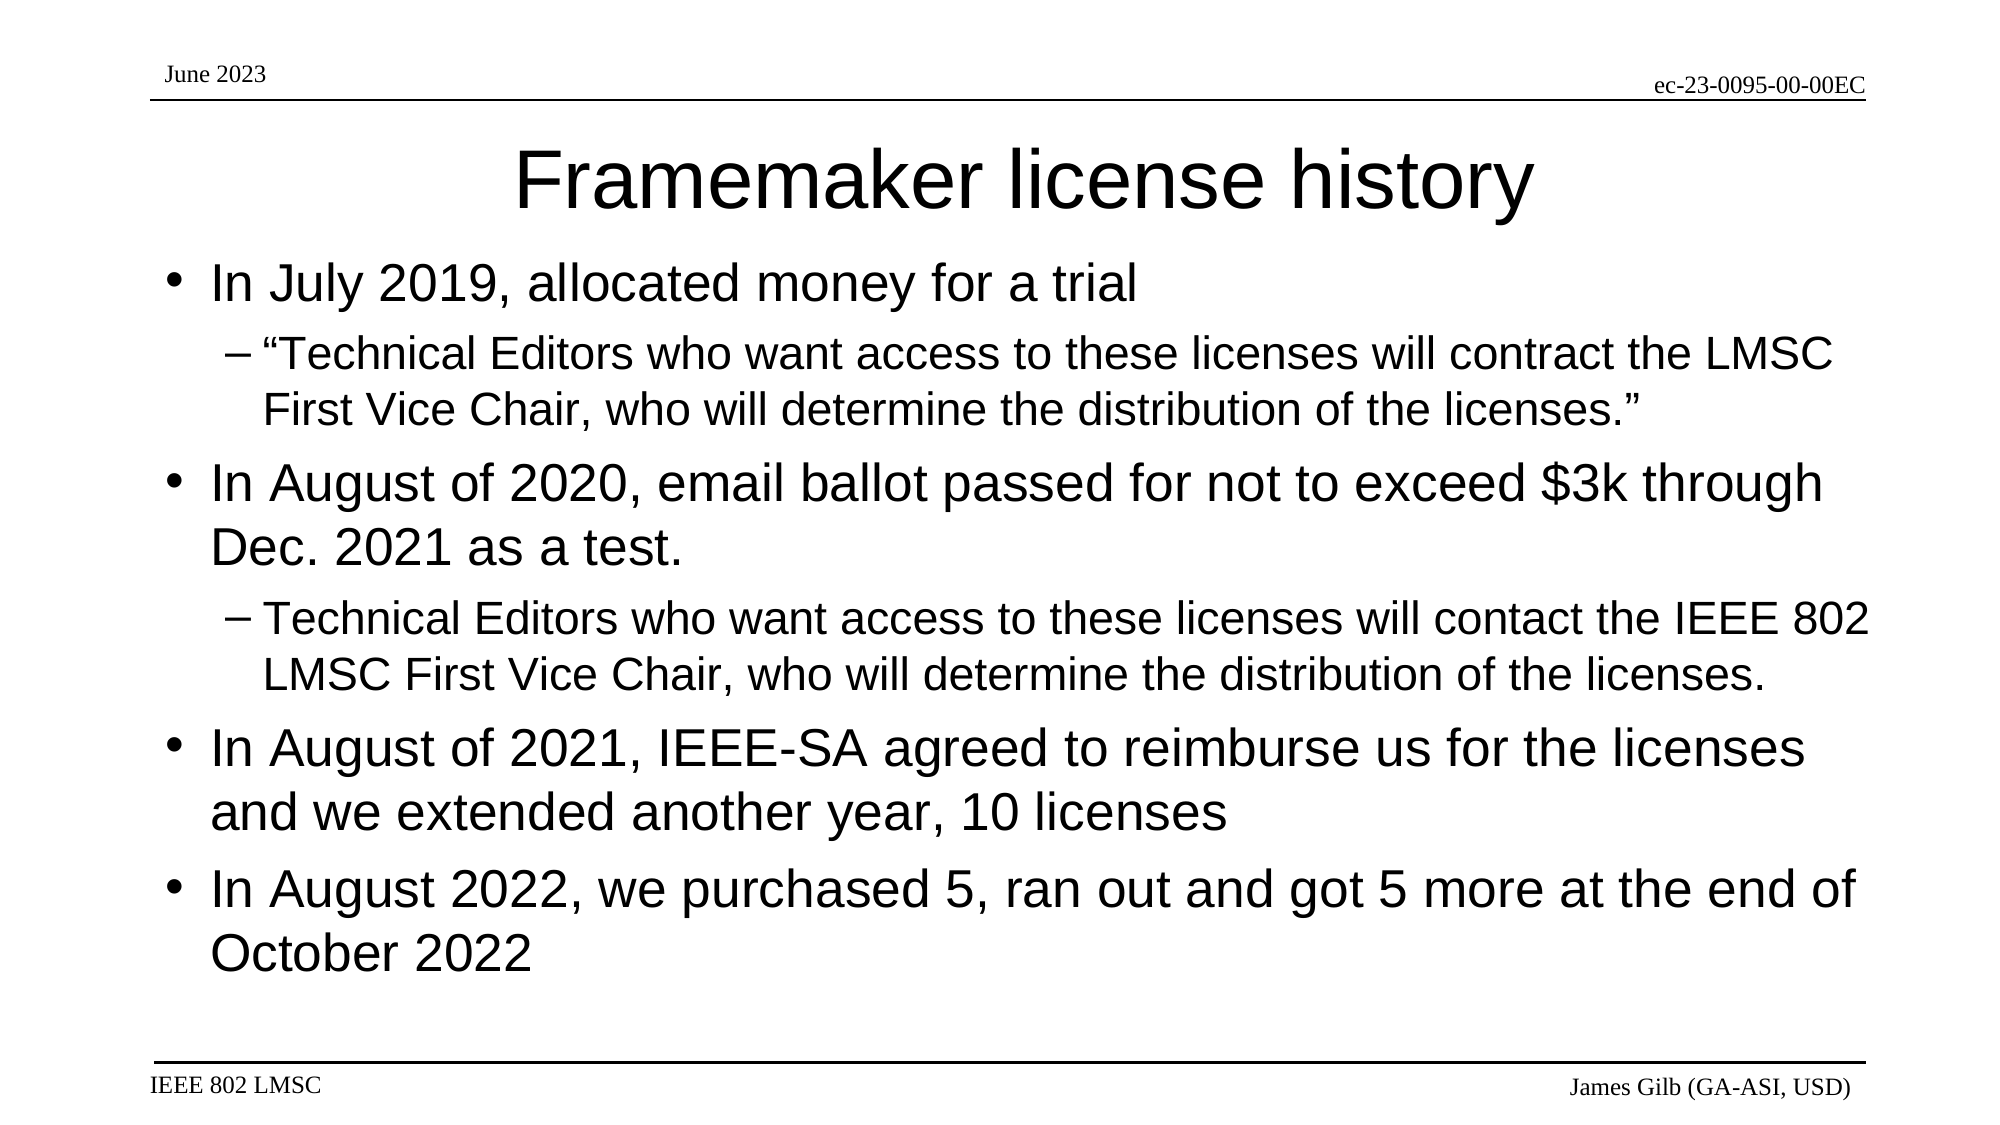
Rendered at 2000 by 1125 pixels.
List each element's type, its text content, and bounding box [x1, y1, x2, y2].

title Framemaker license history [149, 112, 1900, 238]
list In July 2019, allocated money for a trial “Technical Editors who want access to these licenses will contract the LMSC First Vice Chair, who will determine the distribution of the licenses.” In August of 2020, email ballot passed for not to exceed $3k through Dec. 2021 as a test. Technical Editors who want access to these licenses will contact the IEEE 802 LMSC First Vice Chair, who will determine the distribution of the licenses. In August of 2021, IEEE-SA agreed to reimburse us for the licenses and we extended another year, 10 licenses In August 2022, we purchased 5, ran out and got 5 more at the end of October 2022 [150, 239, 1900, 1051]
